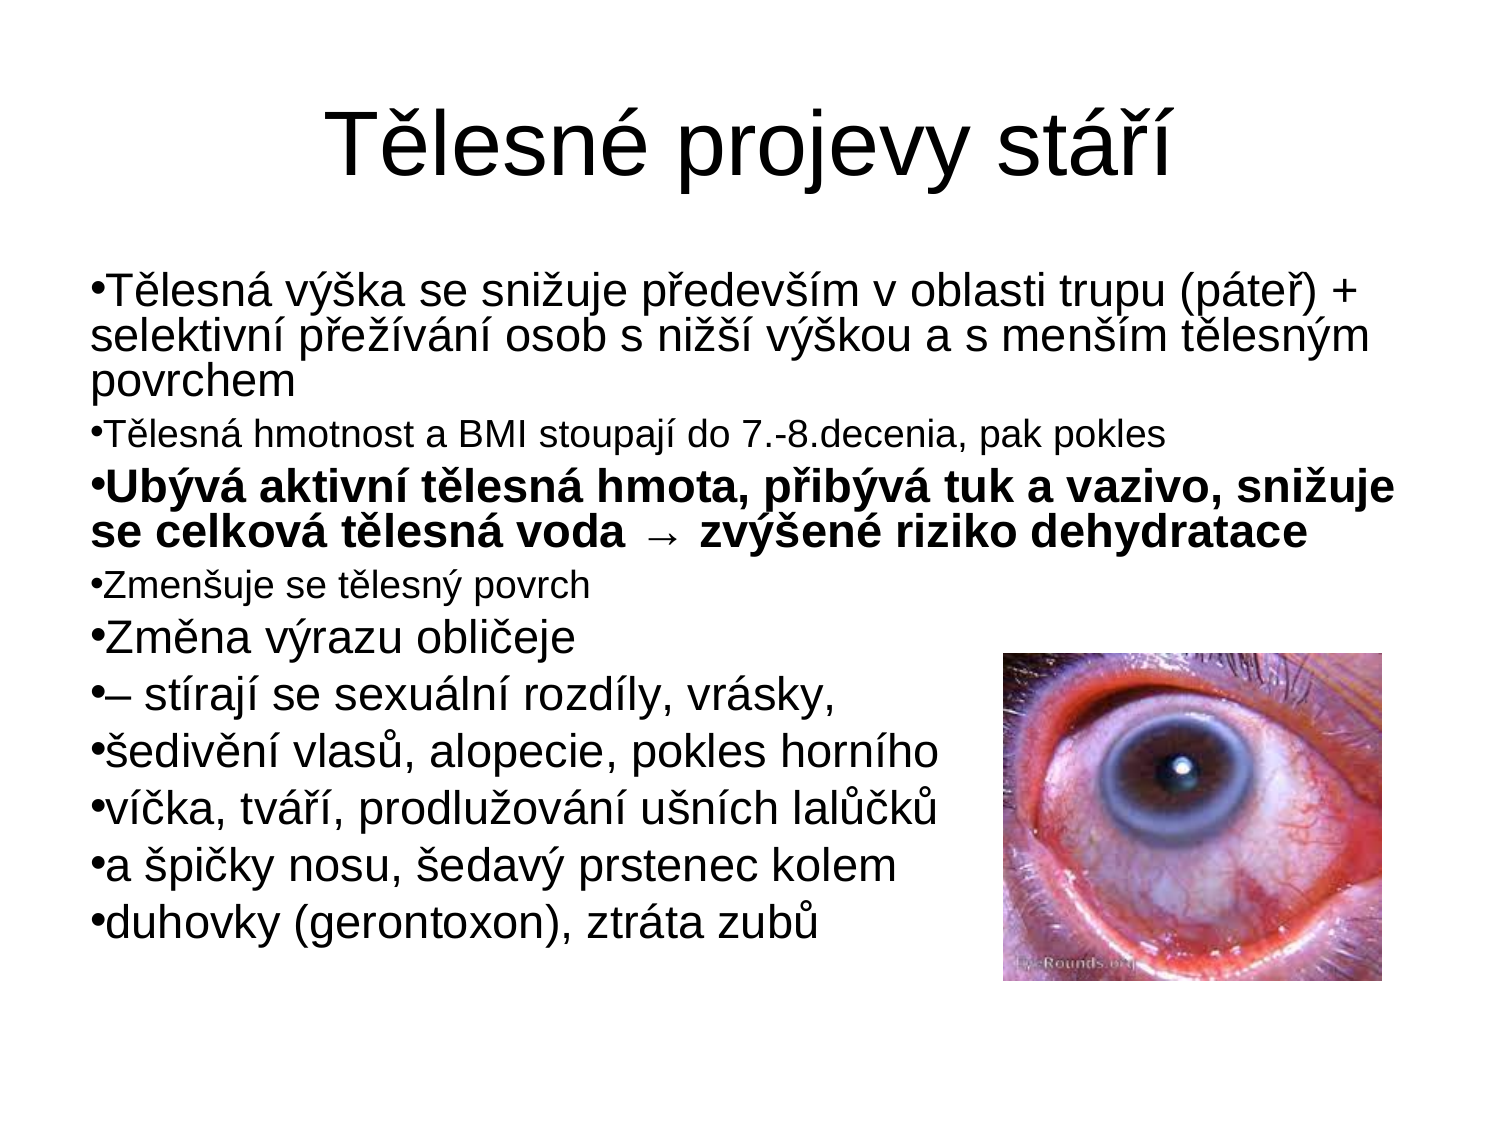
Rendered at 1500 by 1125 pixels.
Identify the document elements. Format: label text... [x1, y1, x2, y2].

title Tělesné projevy stáří [75, 45, 1426, 233]
list Tělesná výška se snižuje především v oblasti trupu (páteř) + selektivní přežívání osob s nižší výškou a s menším tělesným povrchem Tělesná hmotnost a BMI stoupají do 7.-8.decenia, pak pokles Ubývá aktivní tělesná hmota, přibývá tuk a vazivo, snižuje se celková tělesná voda → zvýšené riziko dehydratace Zmenšuje se tělesný povrch Změna výrazu obličeje – stírají se sexuální rozdíly, vrásky, šedivění vlasů, alopecie, pokles horního víčka, tváří, prodlužování ušních lalůčků a špičky nosu, šedavý prstenec kolem duhovky (gerontoxon), ztráta zubů [75, 262, 1426, 1005]
picture [1003, 653, 1382, 981]
